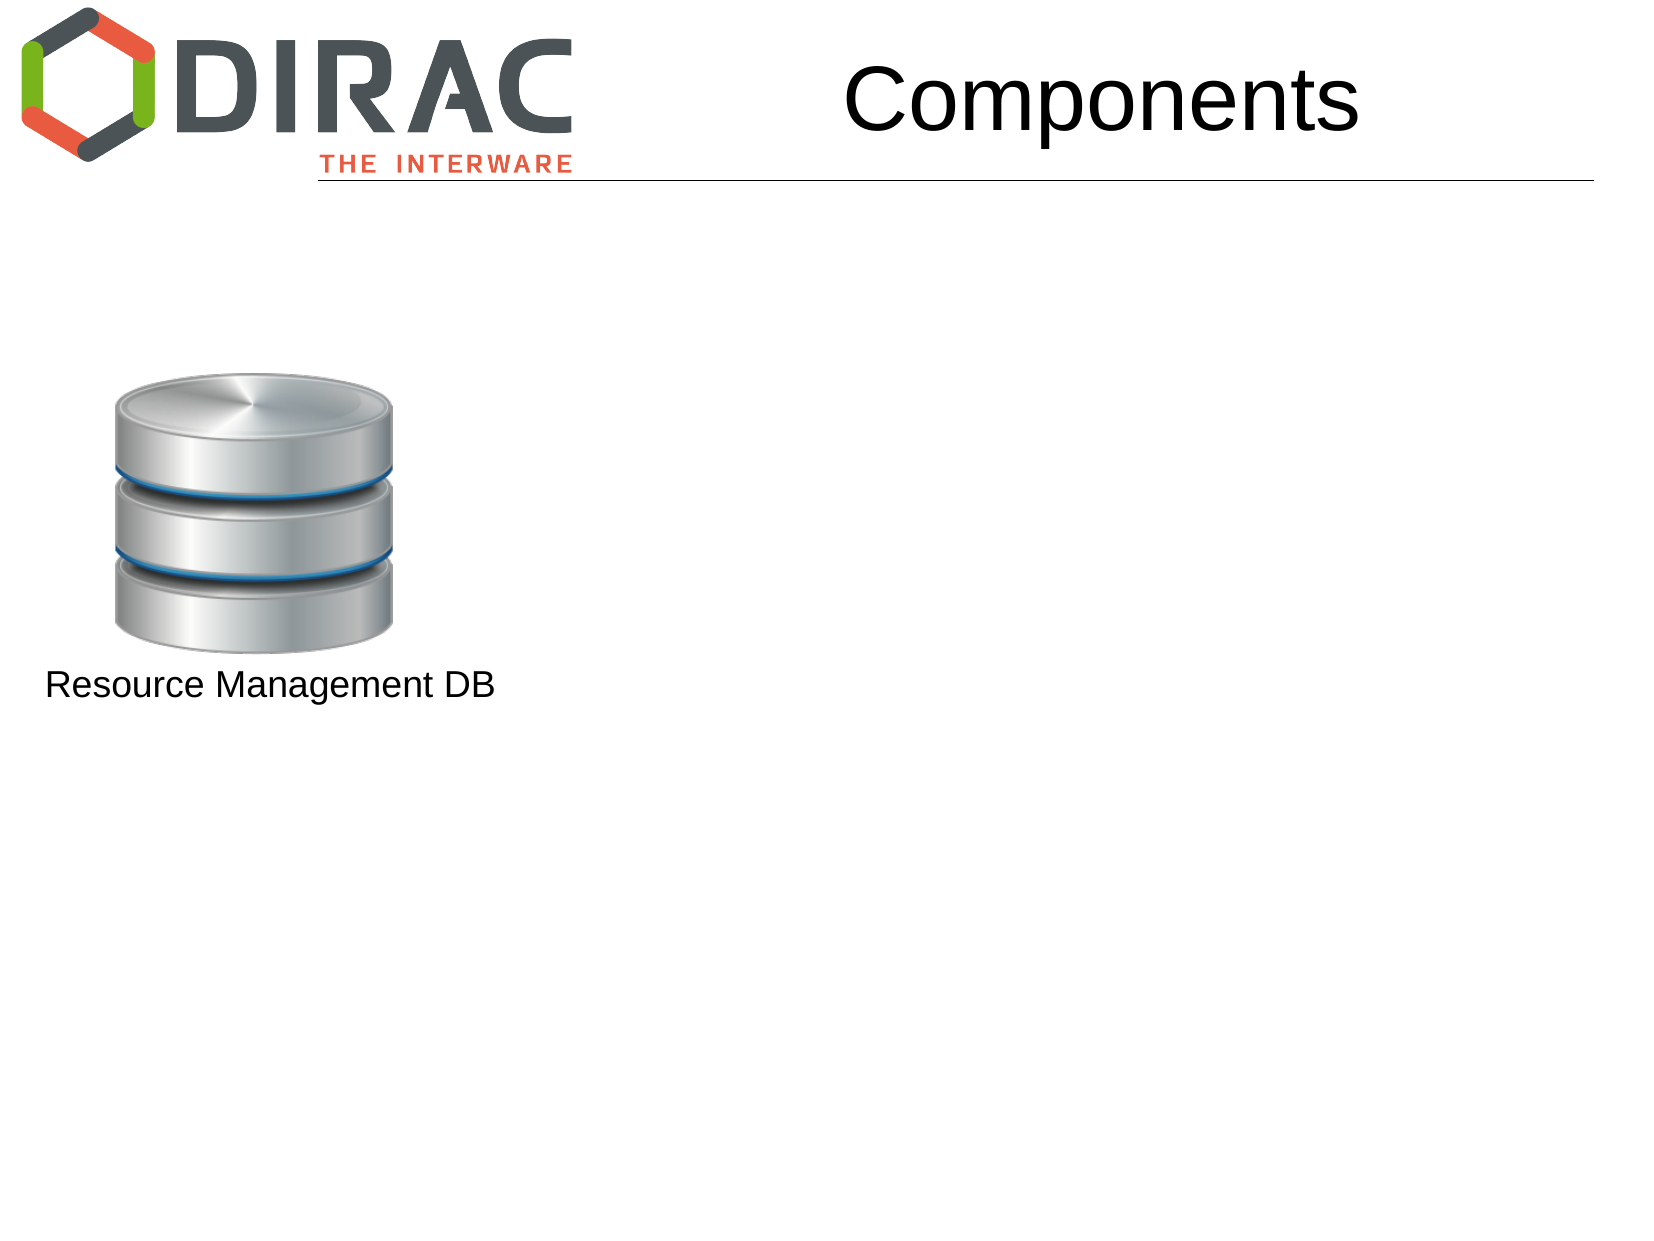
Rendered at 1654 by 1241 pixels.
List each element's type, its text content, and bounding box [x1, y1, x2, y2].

picture [4, 0, 589, 181]
picture [110, 370, 396, 655]
title Components [615, 32, 1591, 166]
text_box Resource Management DB [30, 655, 571, 785]
